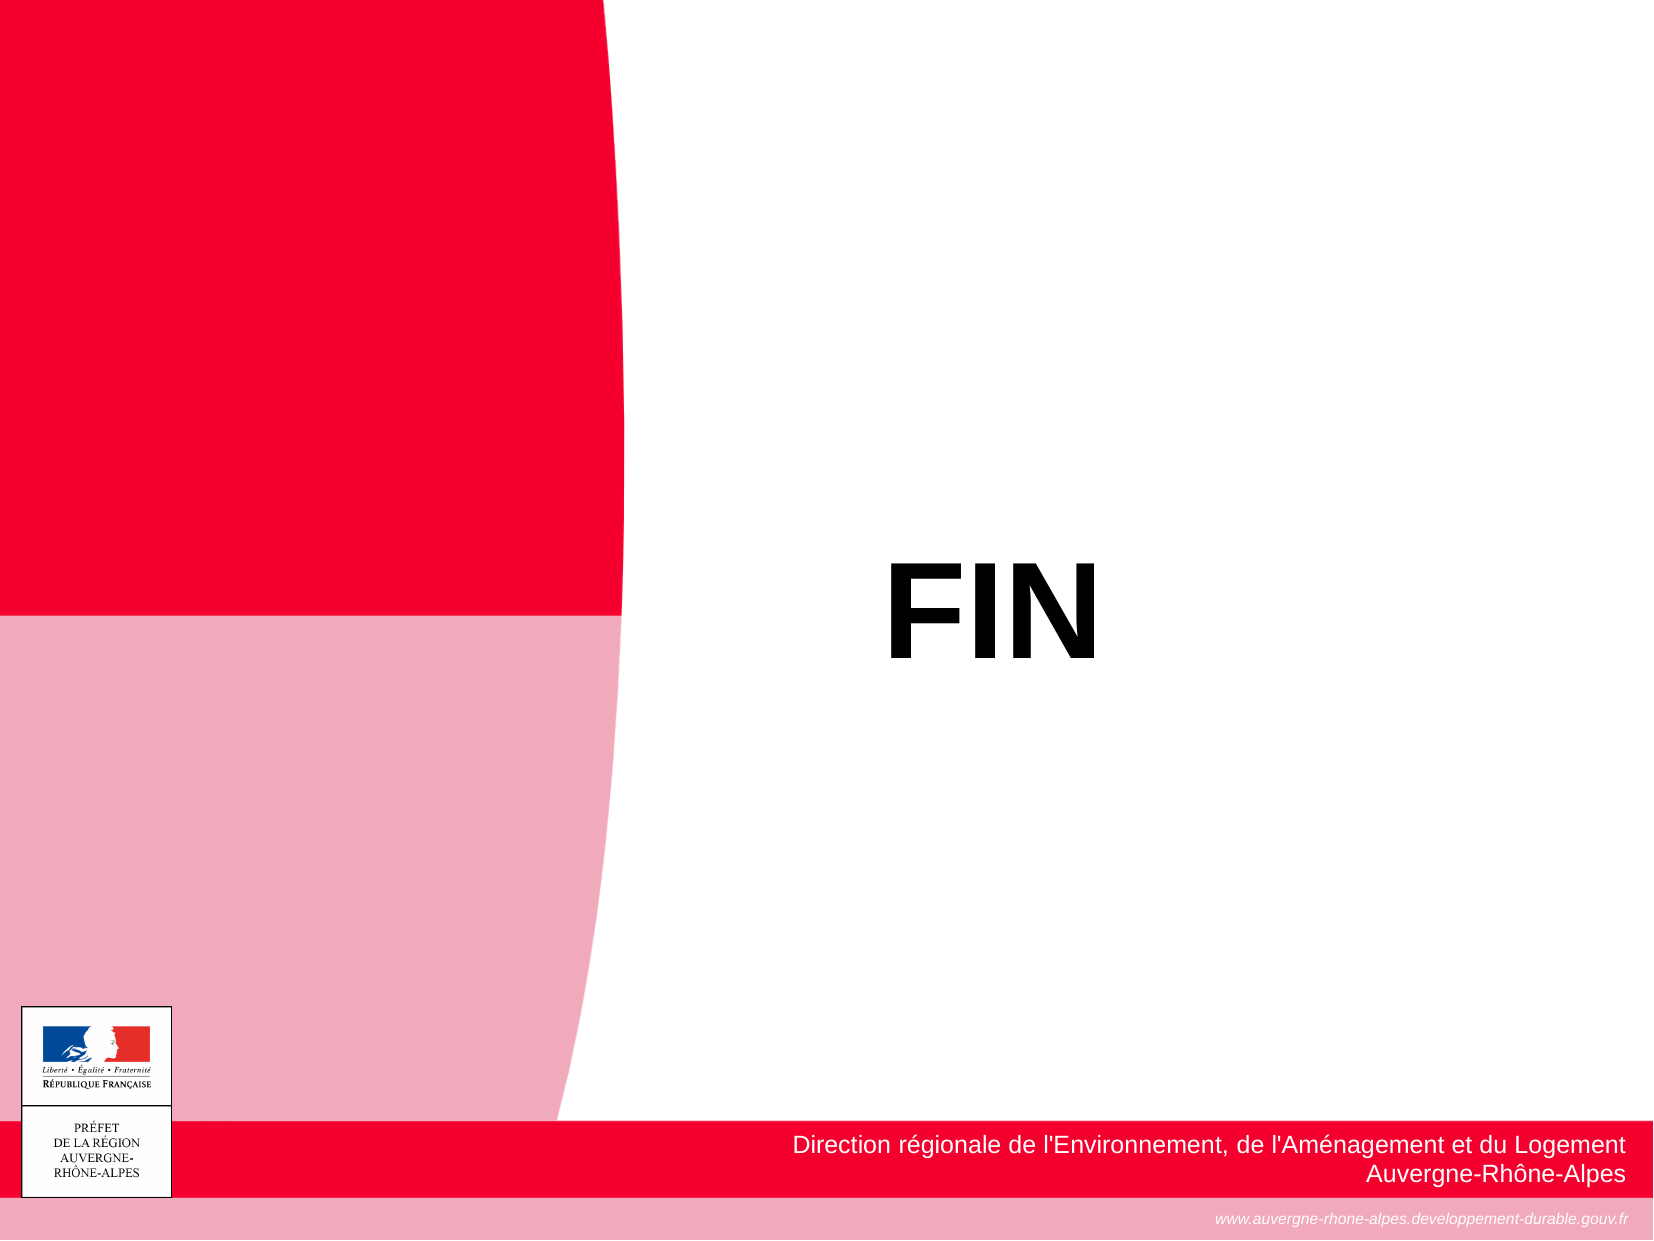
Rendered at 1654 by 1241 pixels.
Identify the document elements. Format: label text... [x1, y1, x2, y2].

picture [0, 0, 1653, 1240]
text_box FIN [867, 526, 1120, 696]
